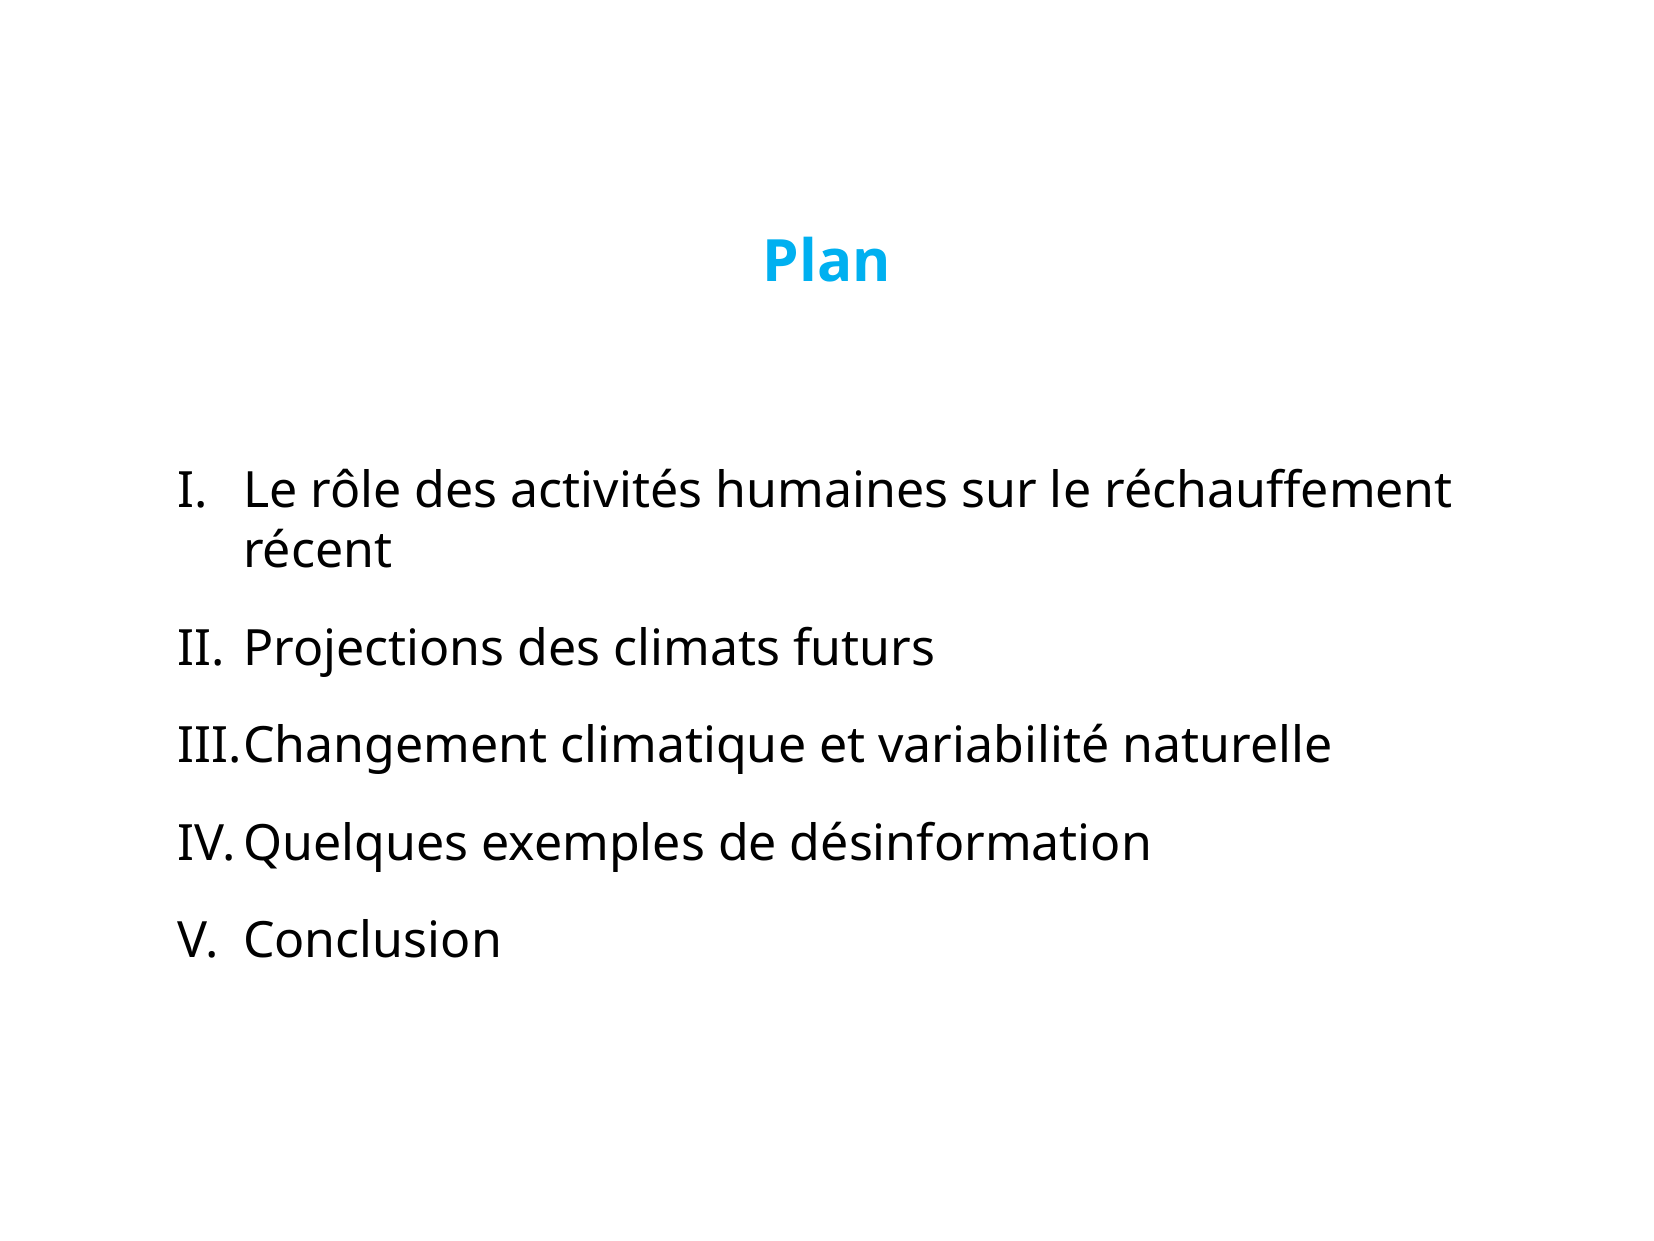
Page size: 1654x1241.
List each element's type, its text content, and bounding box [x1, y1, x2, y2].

text_box Plan [58, 219, 1595, 389]
text_box Le rôle des activités humaines sur le réchauffement récent Projections des climats futurs Changement climatique et variabilité naturelle Quelques exemples de désinformation Conclusion [162, 450, 1504, 1096]
